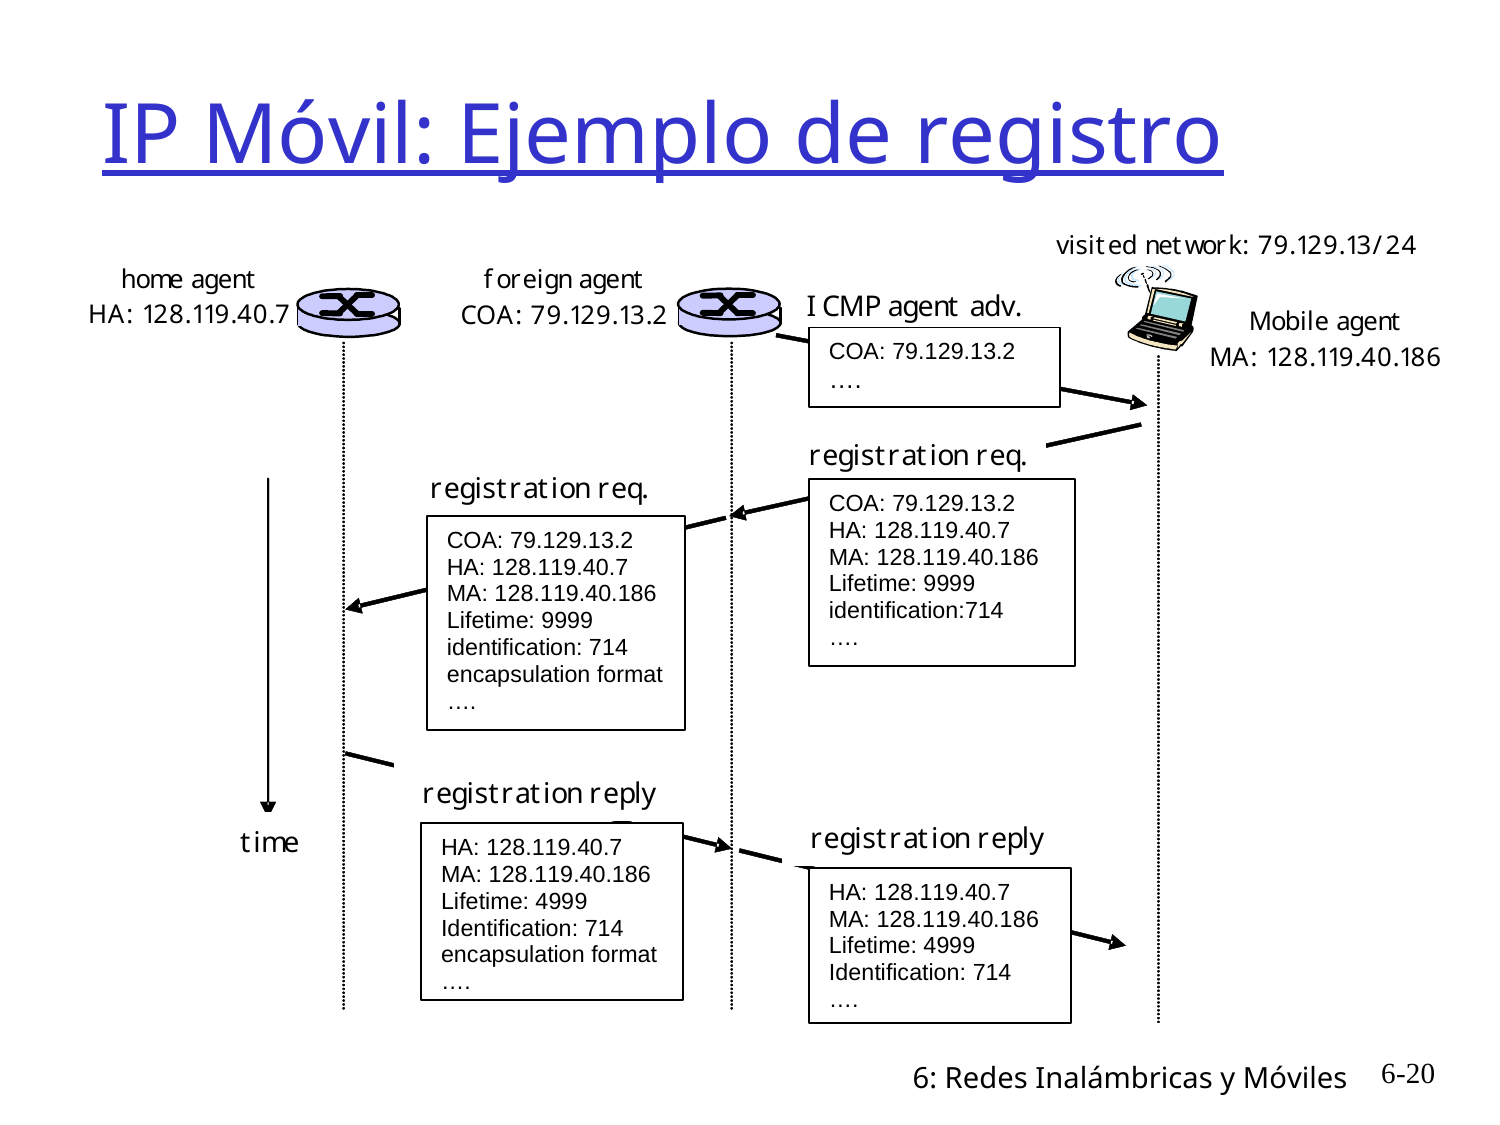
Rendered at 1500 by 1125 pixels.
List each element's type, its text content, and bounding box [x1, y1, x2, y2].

chart [70, 216, 1465, 1026]
title IP Móvil: Ejemplo de registro [87, 37, 1363, 216]
